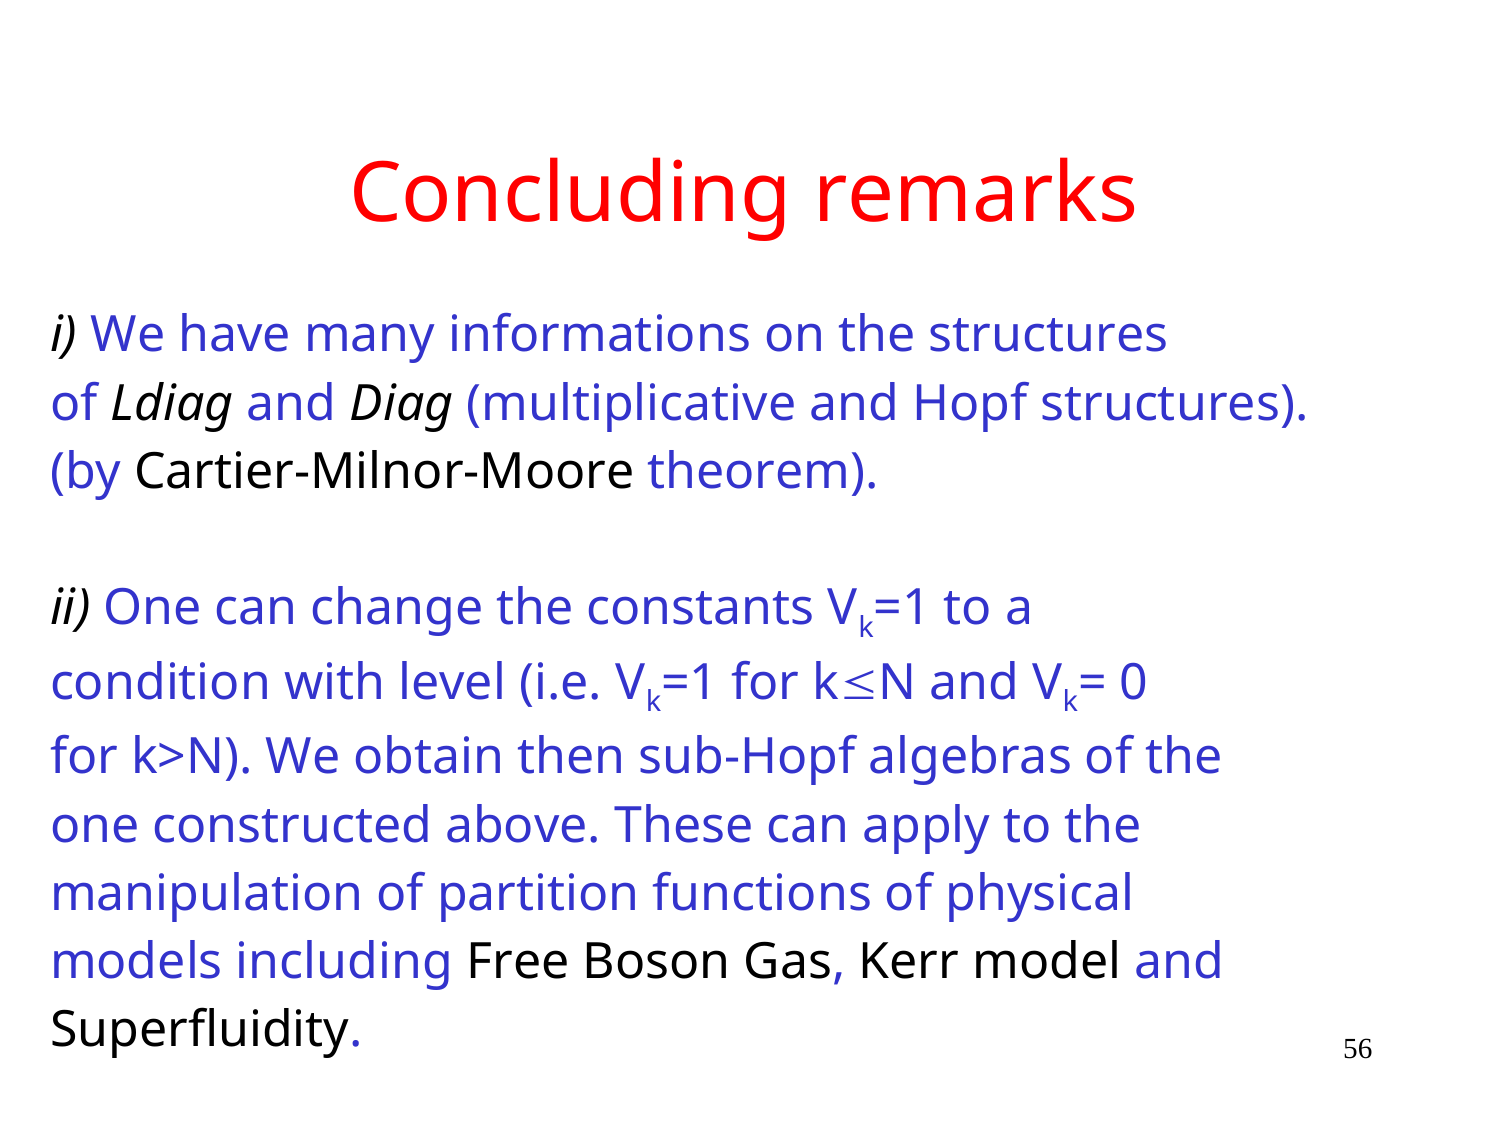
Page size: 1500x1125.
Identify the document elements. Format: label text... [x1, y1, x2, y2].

text_box Concluding remarks i) We have many informations on the structures of Ldiag and Diag (multiplicative and Hopf structures). (by Cartier-Milnor-Moore theorem). ii) One can change the constants Vk=1 to a condition with level (i.e. Vk=1 for kN and Vk= 0 for k>N). We obtain then sub-Hopf algebras of the one constructed above. These can apply to the manipulation of partition functions of physical models including Free Boson Gas, Kerr model and Superfluidity. [50, 125, 1453, 1125]
